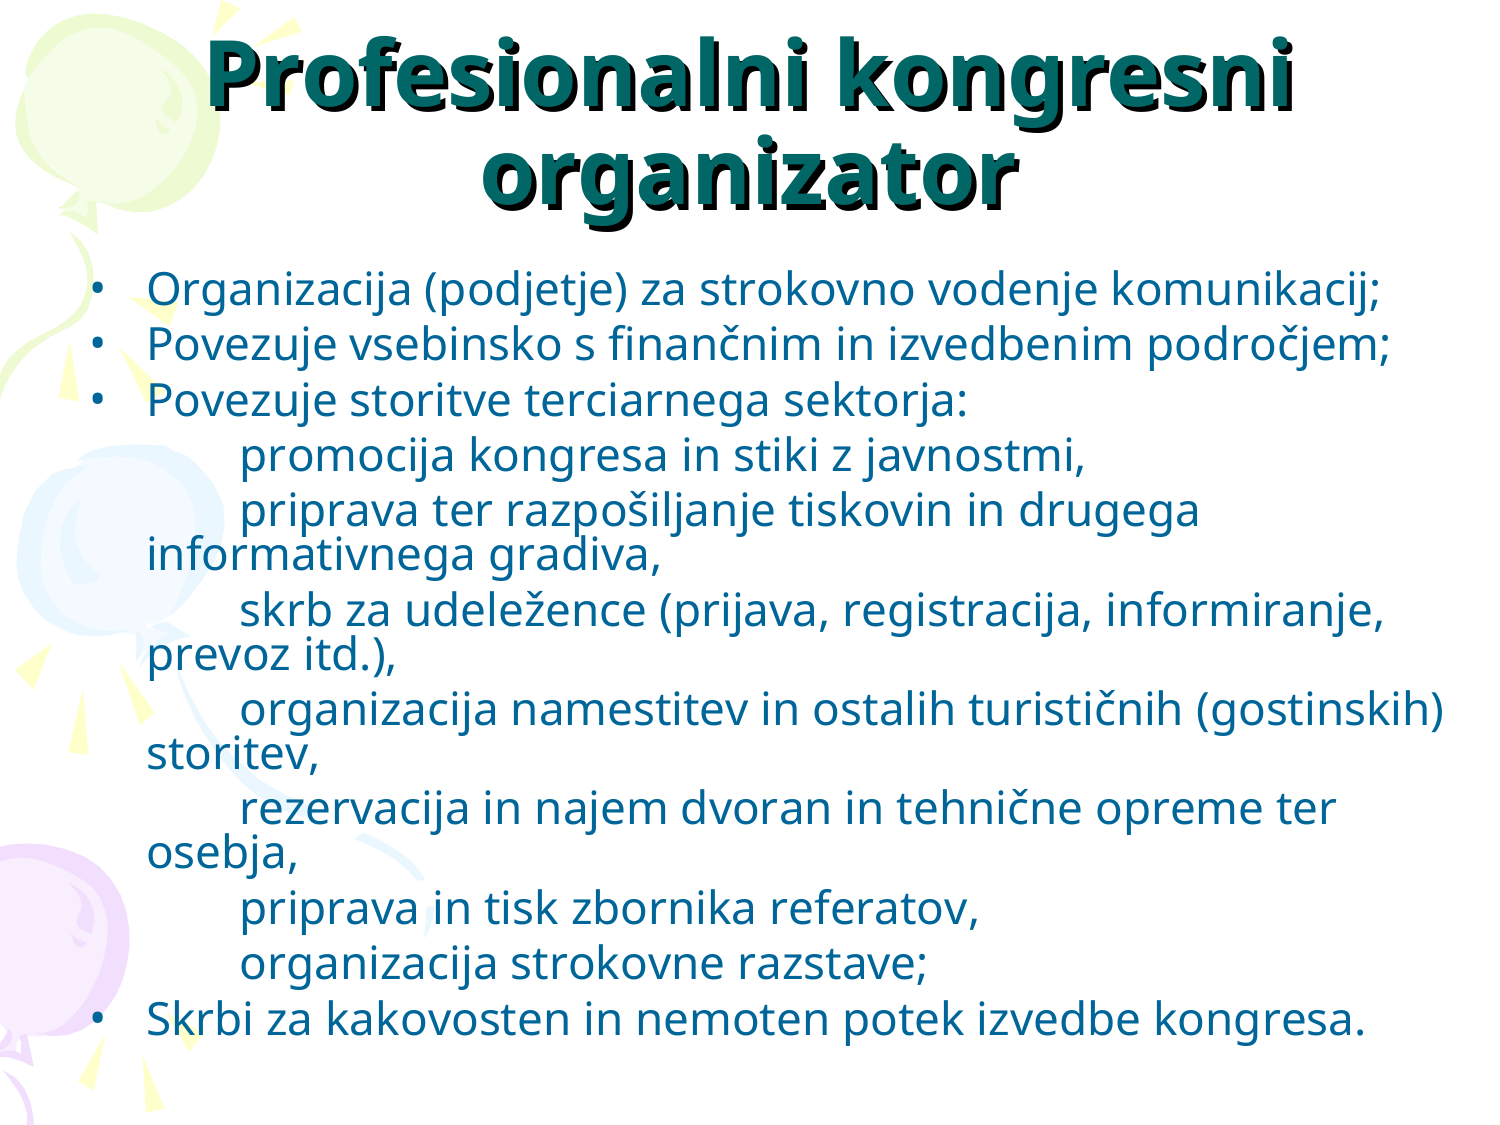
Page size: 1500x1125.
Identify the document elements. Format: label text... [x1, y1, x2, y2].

title Profesionalni kongresni organizator [72, 16, 1426, 233]
list Organizacija (podjetje) za strokovno vodenje komunikacij; Povezuje vsebinsko s finančnim in izvedbenim področjem; Povezuje storitve terciarnega sektorja: promocija kongresa in stiki z javnostmi, priprava ter razpošiljanje tiskovin in drugega informativnega gradiva, skrb za udeležence (prijava, registracija, informiranje, prevoz itd.), organizacija namestitev in ostalih turističnih (gostinskih) storitev, rezervacija in najem dvoran in tehnične opreme ter osebja, priprava in tisk zbornika referatov, organizacija strokovne razstave; Skrbi za kakovosten in nemoten potek izvedbe kongresa. [75, 262, 1500, 1095]
